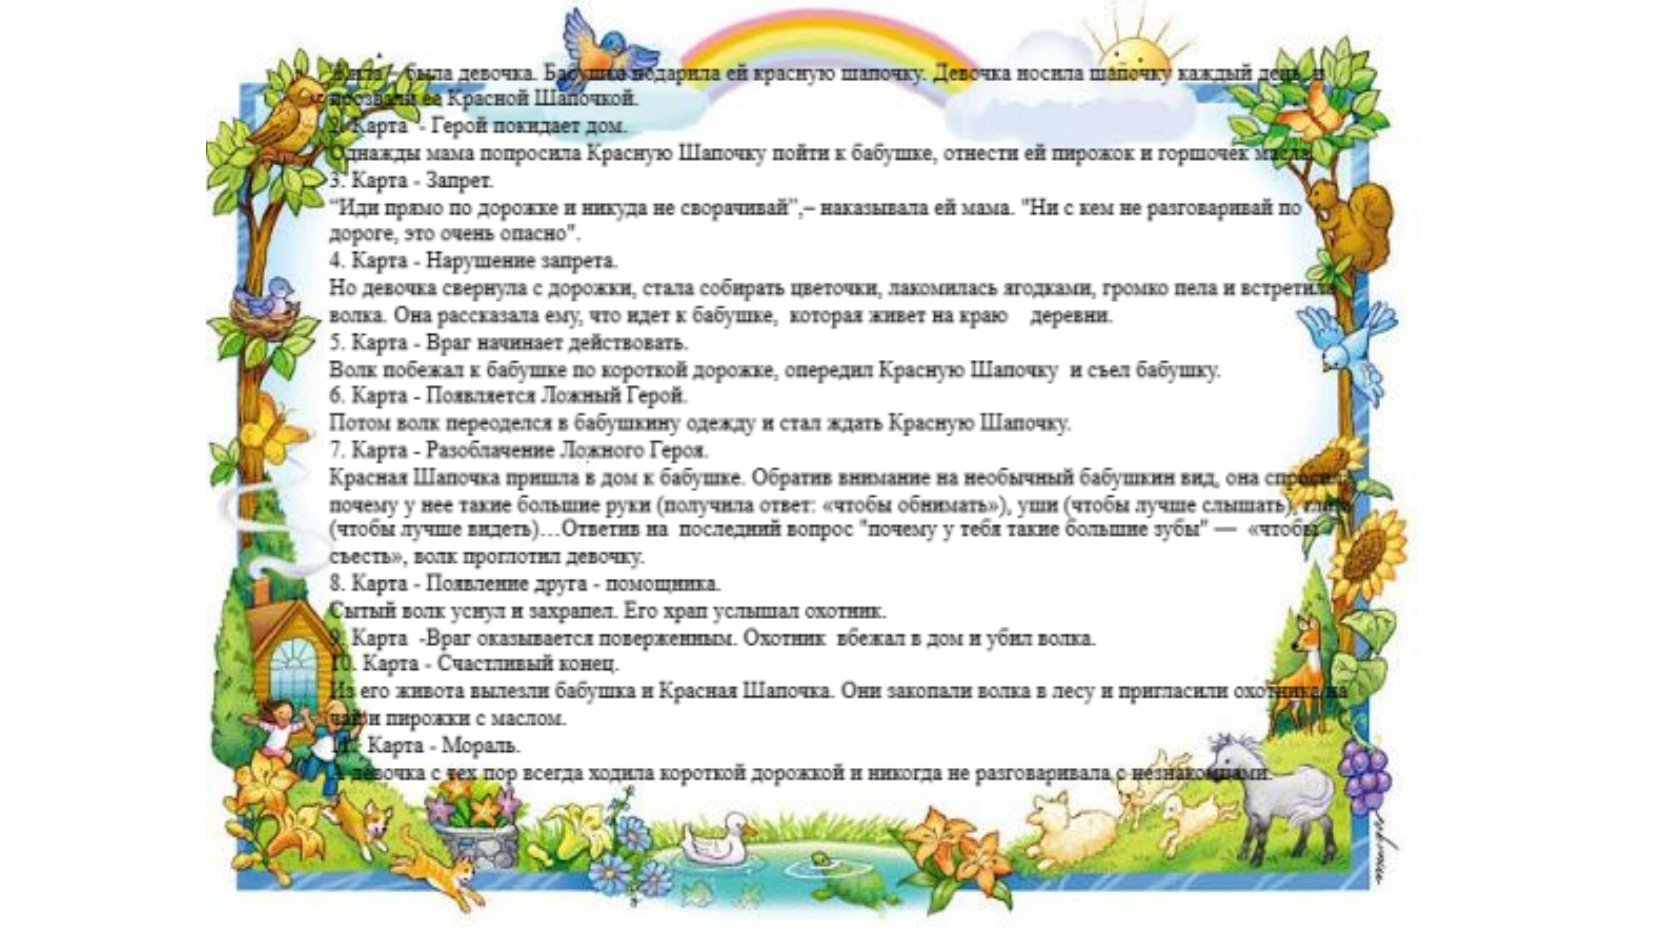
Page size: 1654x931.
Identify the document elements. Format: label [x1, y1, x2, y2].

picture [206, 0, 1418, 931]
